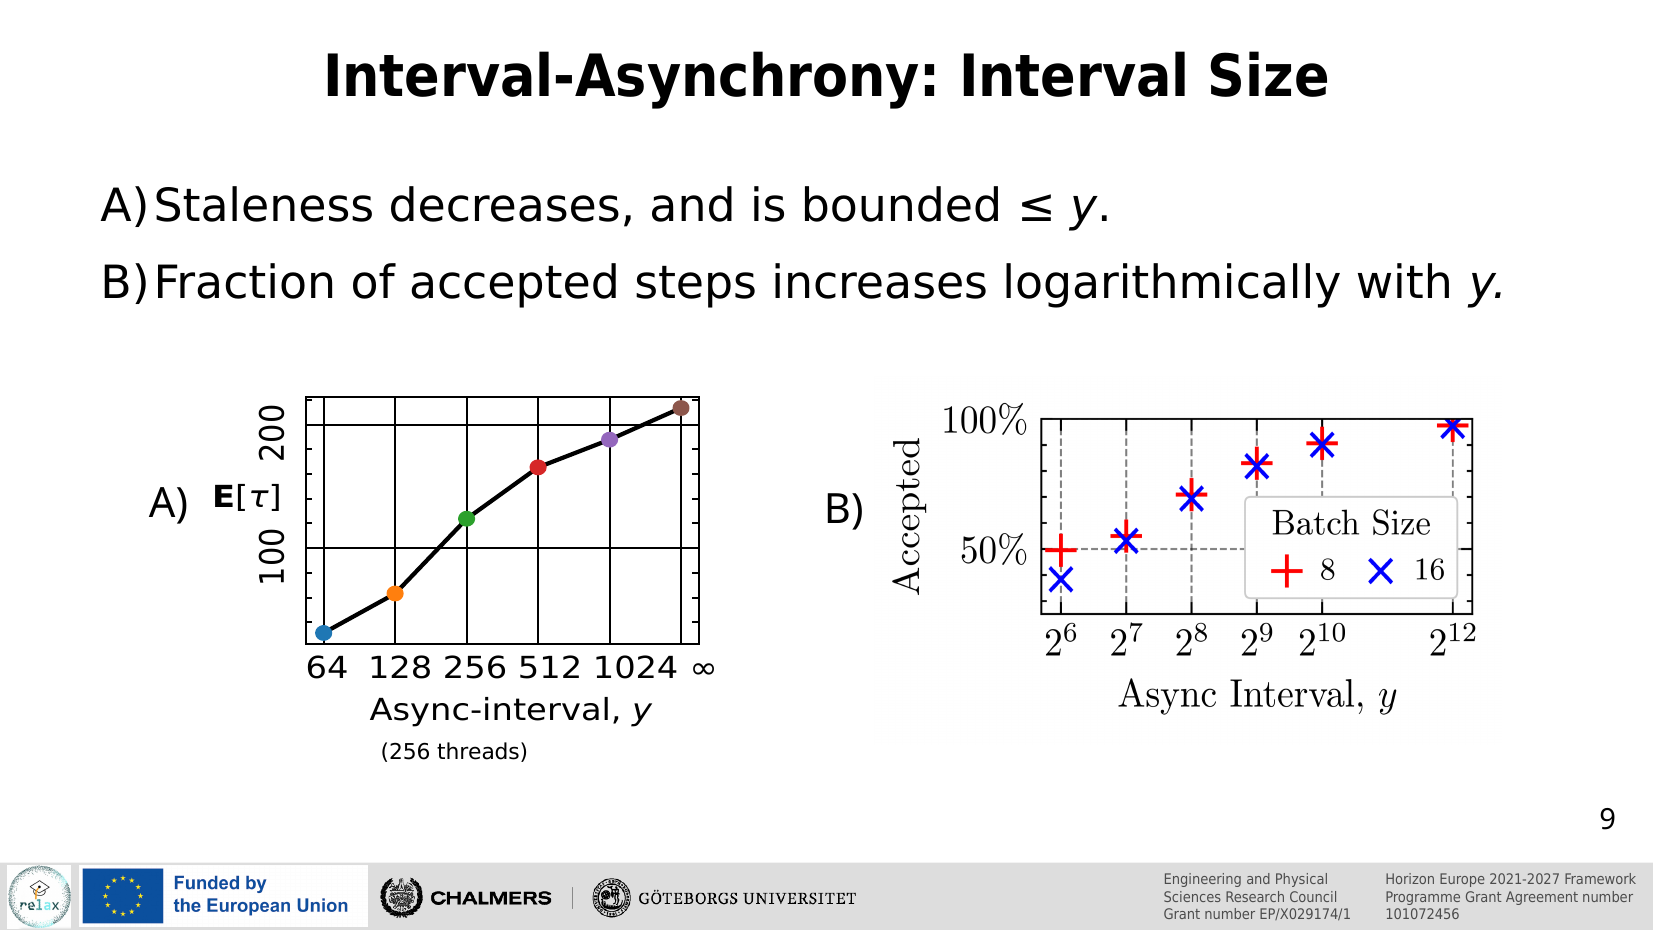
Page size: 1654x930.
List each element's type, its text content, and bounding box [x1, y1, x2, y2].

picture [874, 376, 1502, 745]
title Interval-Asynchrony: Interval Size [82, 19, 1571, 133]
text_box A) [134, 464, 208, 526]
picture [193, 381, 716, 743]
text_box B) [809, 471, 881, 533]
picture [79, 856, 876, 930]
text_box (256 threads) [365, 731, 650, 790]
picture [7, 865, 71, 929]
list Staleness decreases, and is bounded ≤ y. Fraction of accepted steps increases logarithmically with y. [82, 179, 1591, 369]
